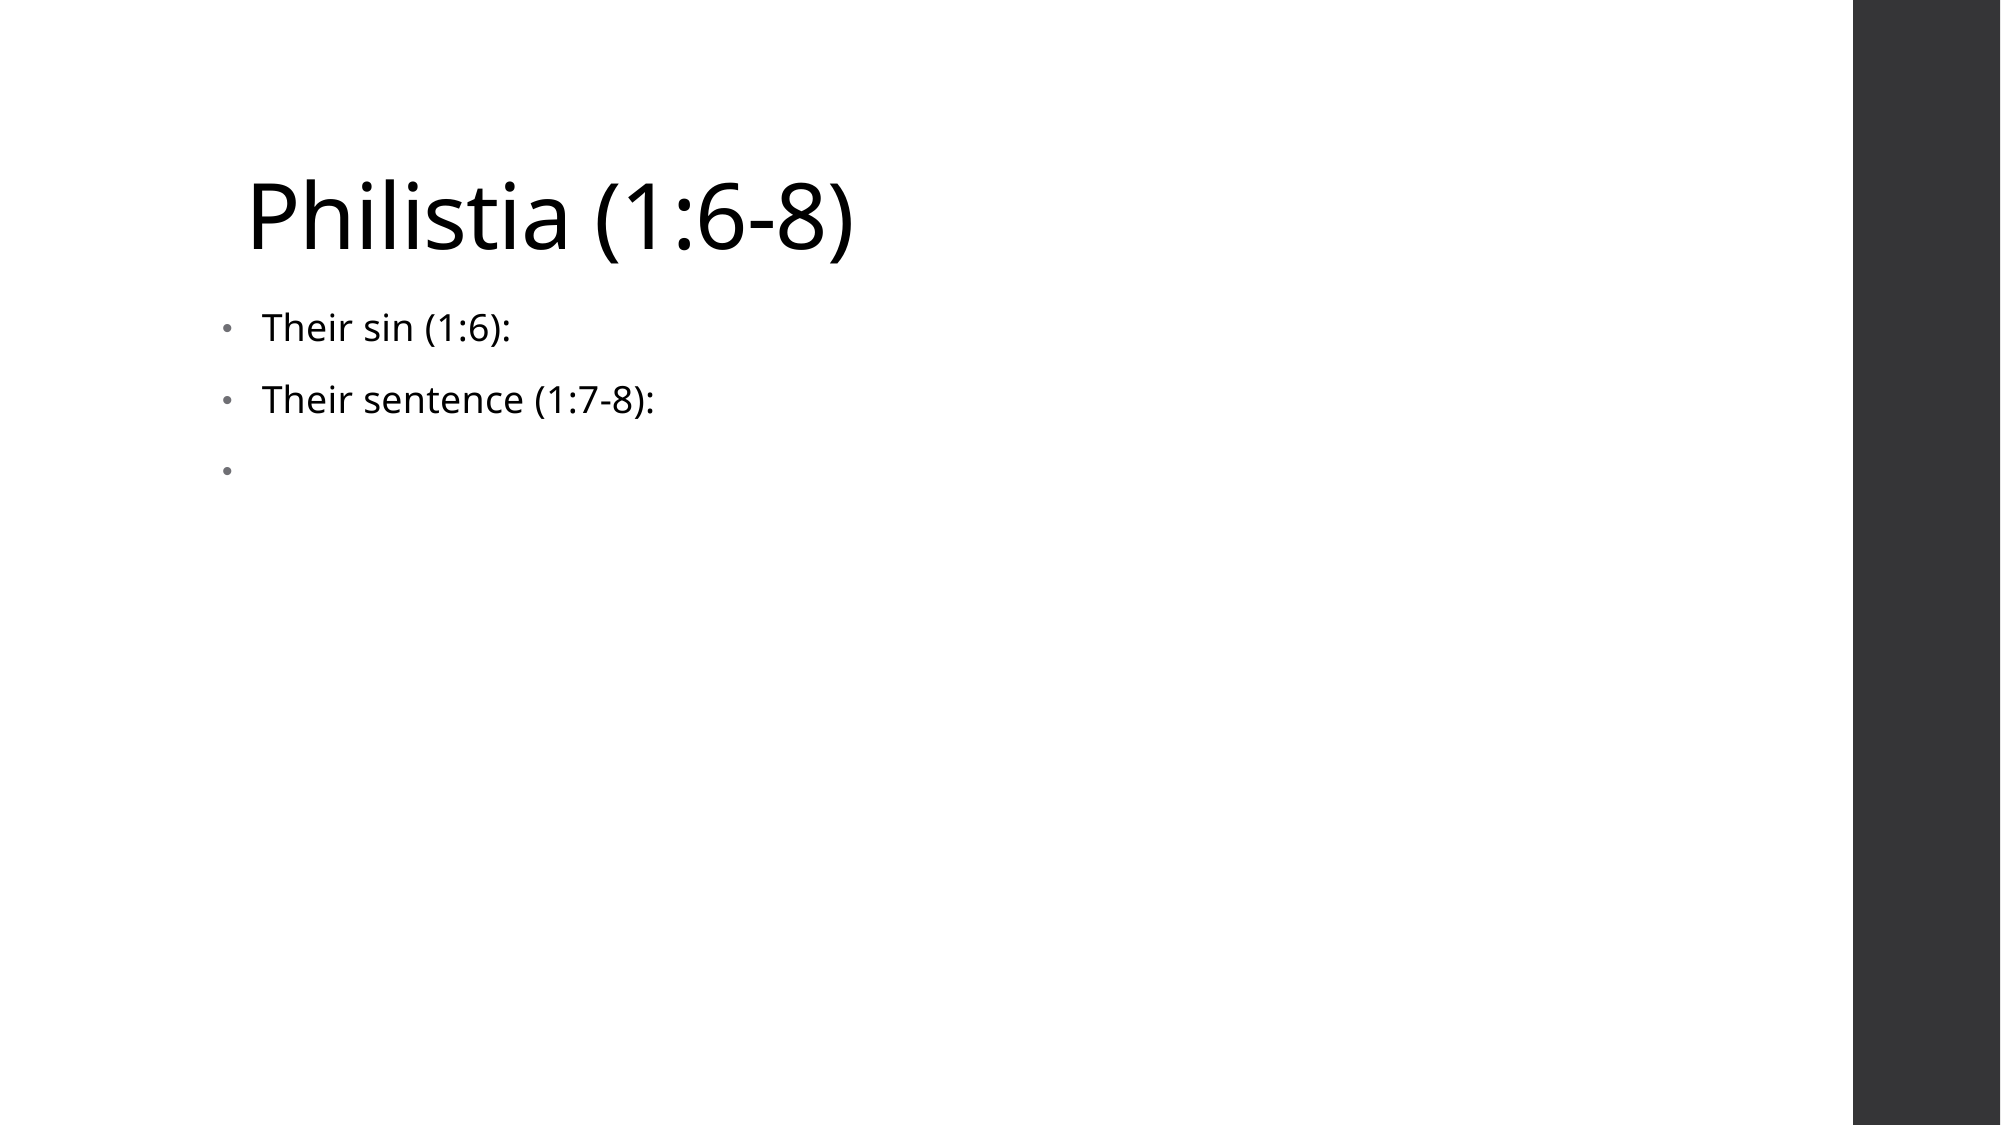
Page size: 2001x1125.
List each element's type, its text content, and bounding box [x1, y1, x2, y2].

list Their sin (1:6): Their sentence (1:7-8): [206, 299, 1617, 1014]
title Philistia (1:6-8) [206, 60, 1797, 278]
